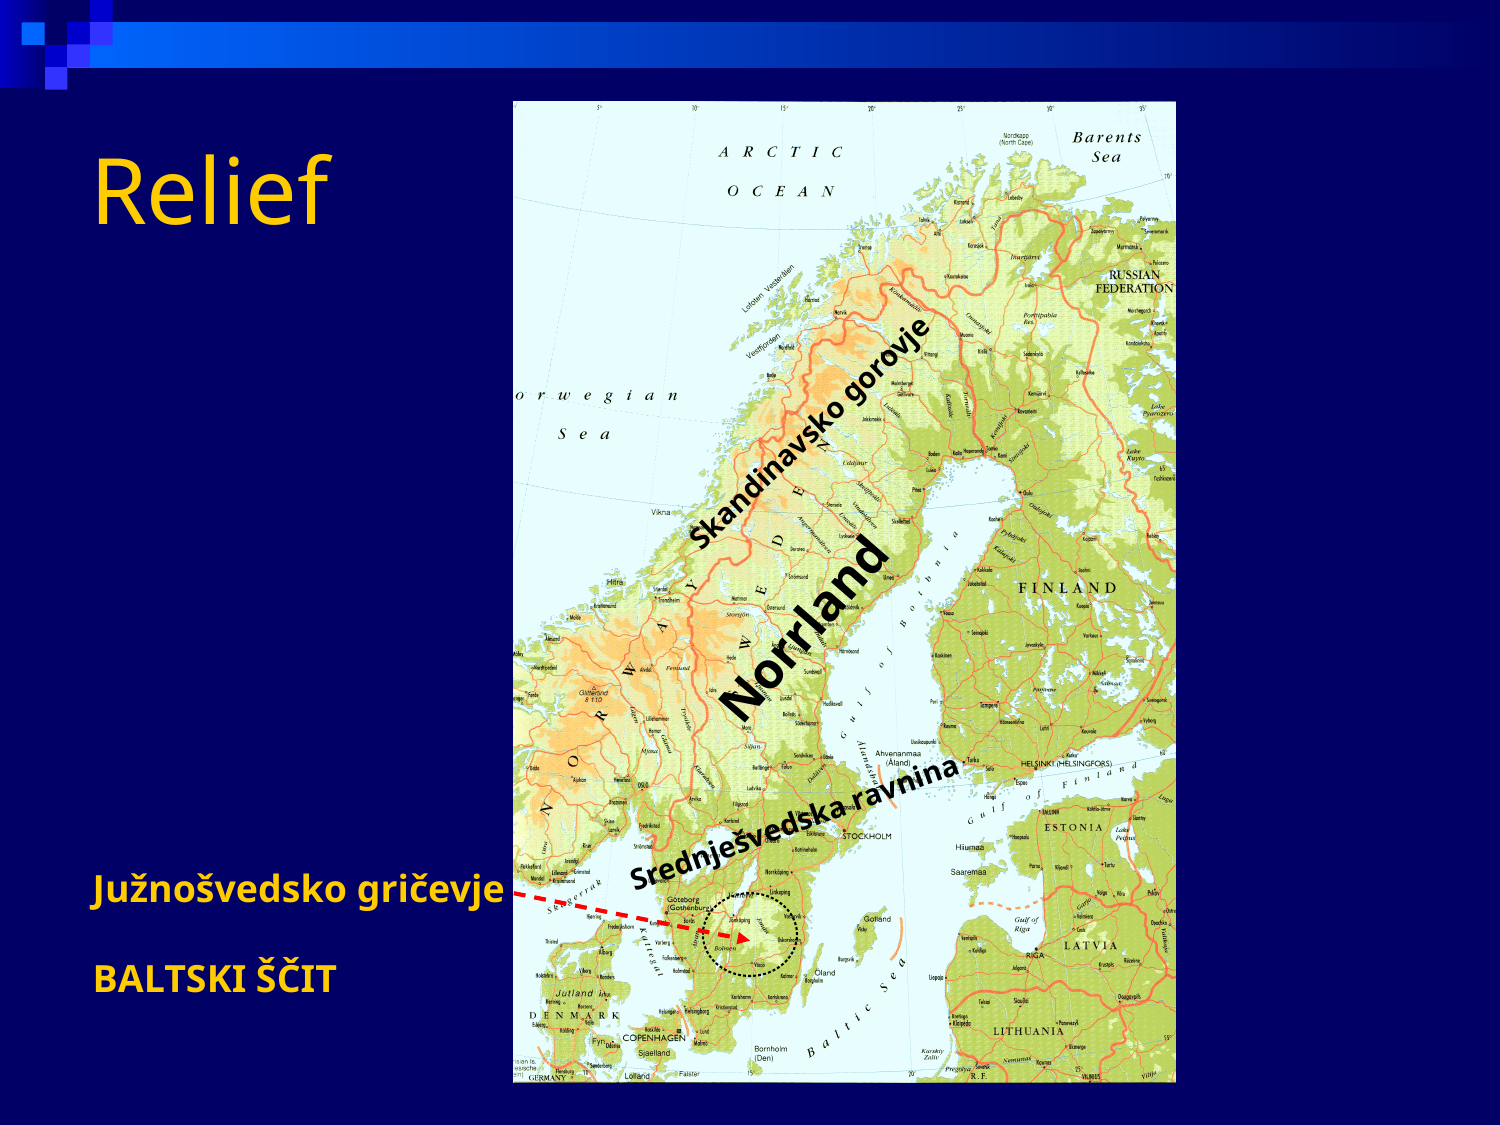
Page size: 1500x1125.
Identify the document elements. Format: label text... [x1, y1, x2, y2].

text_box [702, 893, 798, 976]
list Skandinavsko gorovje [669, 239, 1004, 563]
title Relief [75, 75, 1425, 300]
text_box Južnošvedsko gričevje BALTSKI ŠČIT [77, 857, 521, 1008]
picture [513, 101, 1176, 1083]
text_box Norrland [690, 296, 1098, 749]
text_box Srednješvedska ravnina [608, 733, 980, 910]
